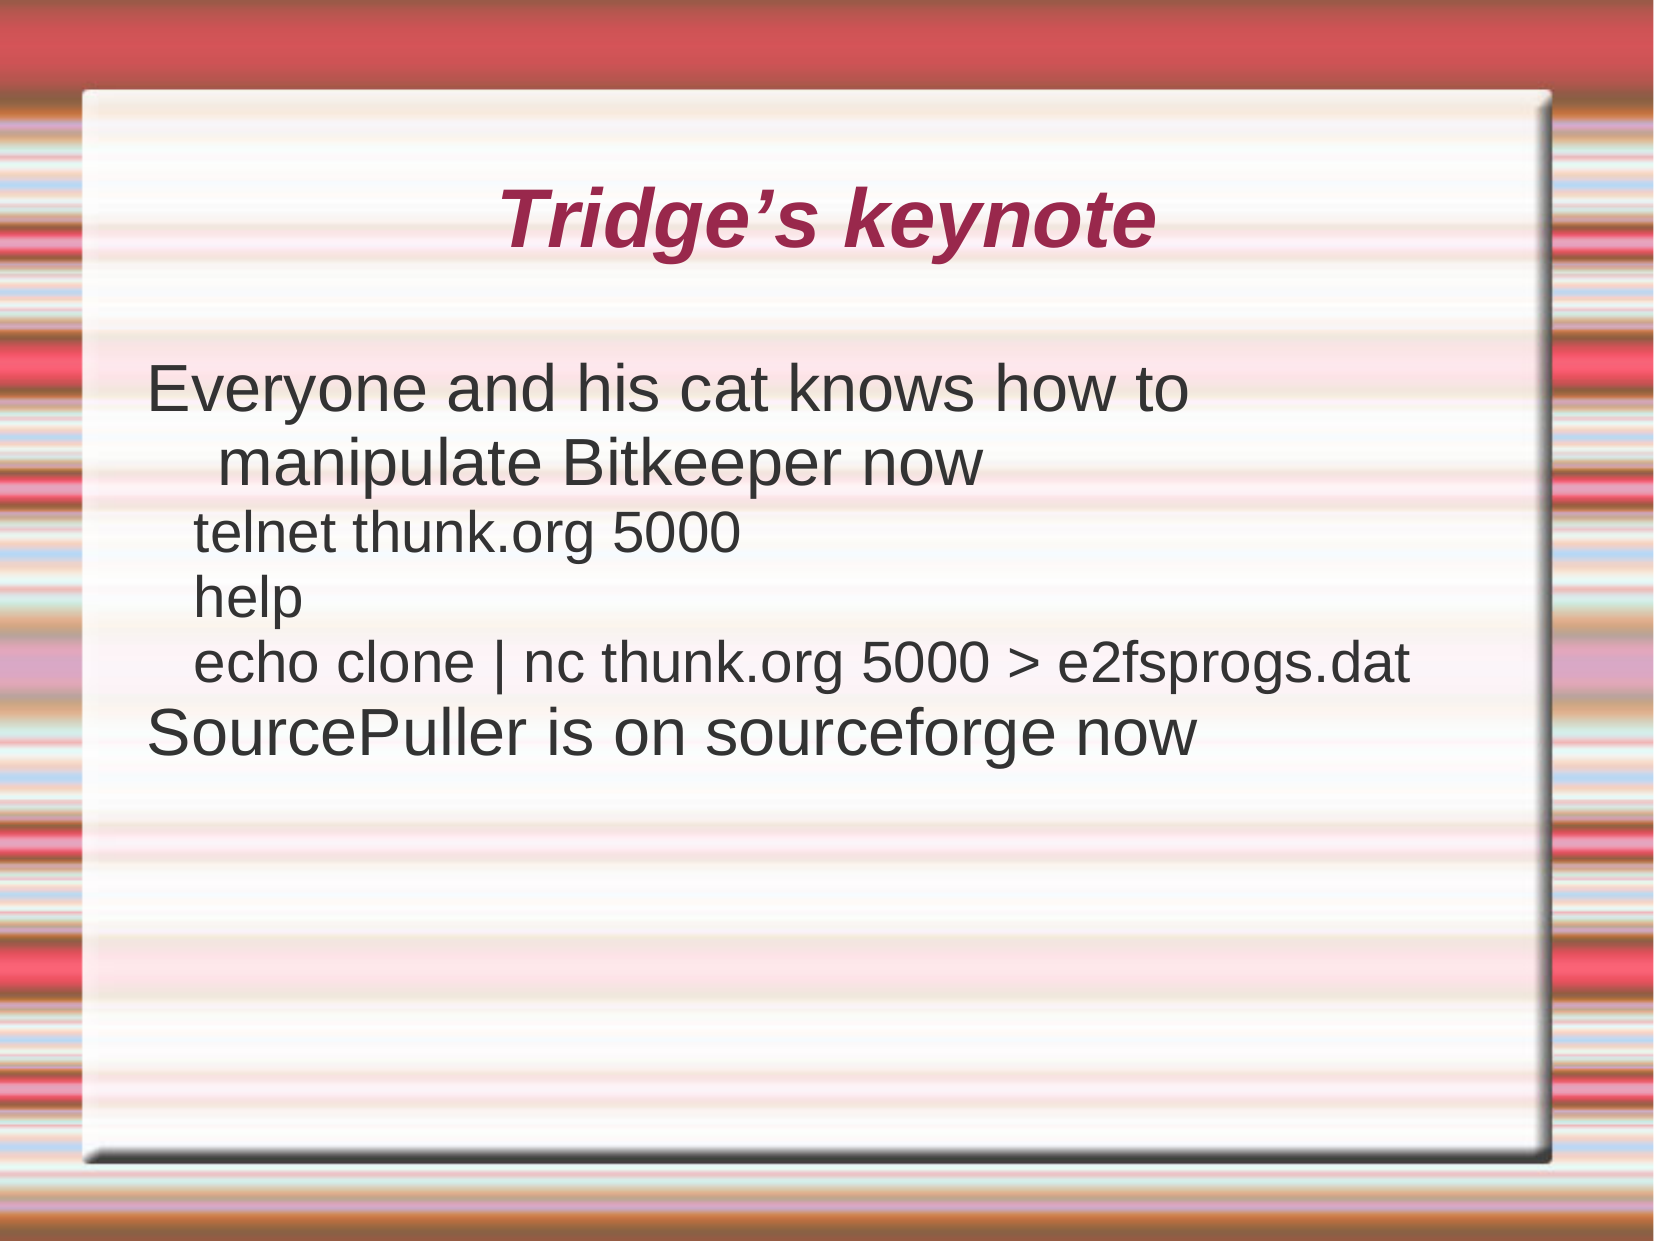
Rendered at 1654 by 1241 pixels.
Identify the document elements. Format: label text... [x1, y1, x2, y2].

list Everyone and his cat knows how to manipulate Bitkeeper now telnet thunk.org 5000 help echo clone | nc thunk.org 5000 > e2fsprogs.dat SourcePuller is on sourceforge now [134, 350, 1516, 1133]
title Tridge’s keynote [121, 114, 1534, 322]
picture [0, 0, 1654, 1241]
